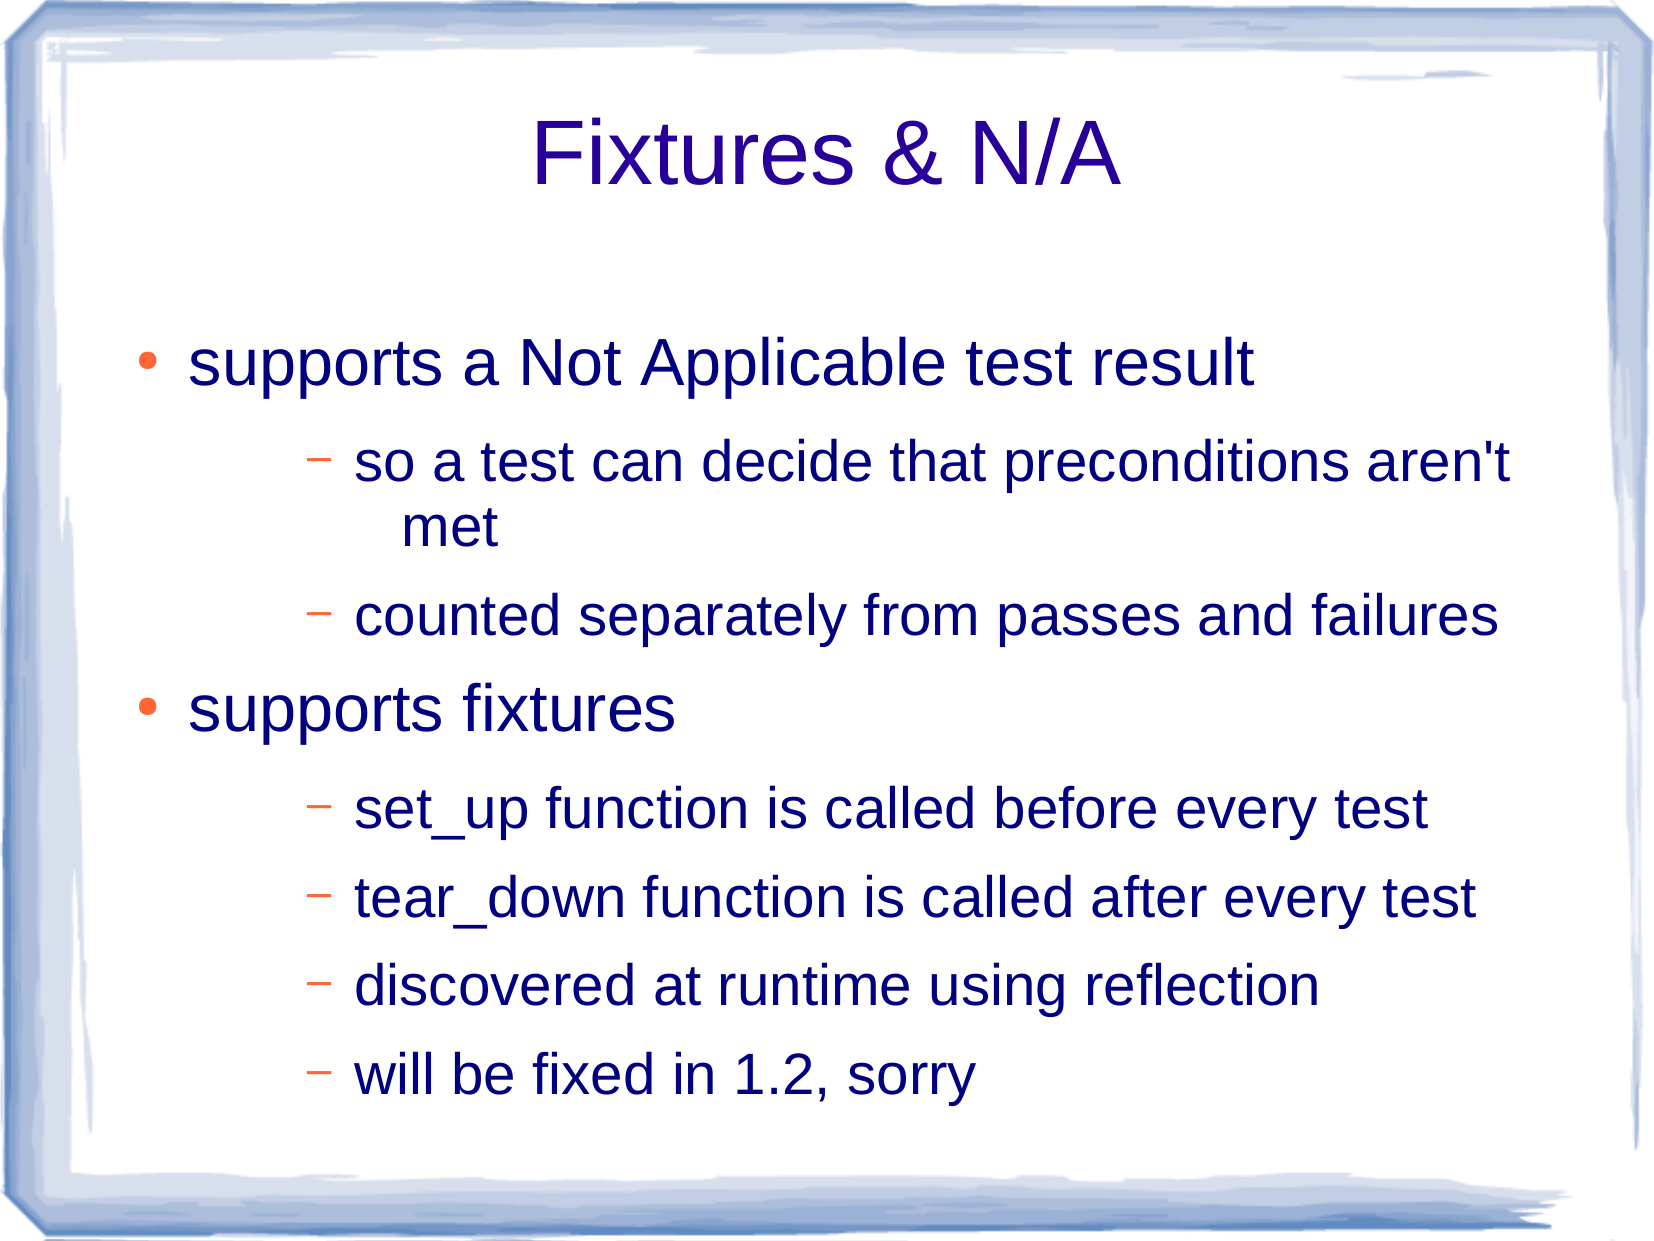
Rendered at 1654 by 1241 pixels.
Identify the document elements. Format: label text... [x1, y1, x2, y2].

picture [0, 0, 1654, 1241]
list supports a Not Applicable test result so a test can decide that preconditions aren't met counted separately from passes and failures supports fixtures set_up function is called before every test tear_down function is called after every test discovered at runtime using reflection will be fixed in 1.2, sorry [118, 324, 1571, 1129]
title Fixtures & N/A [82, 56, 1571, 250]
